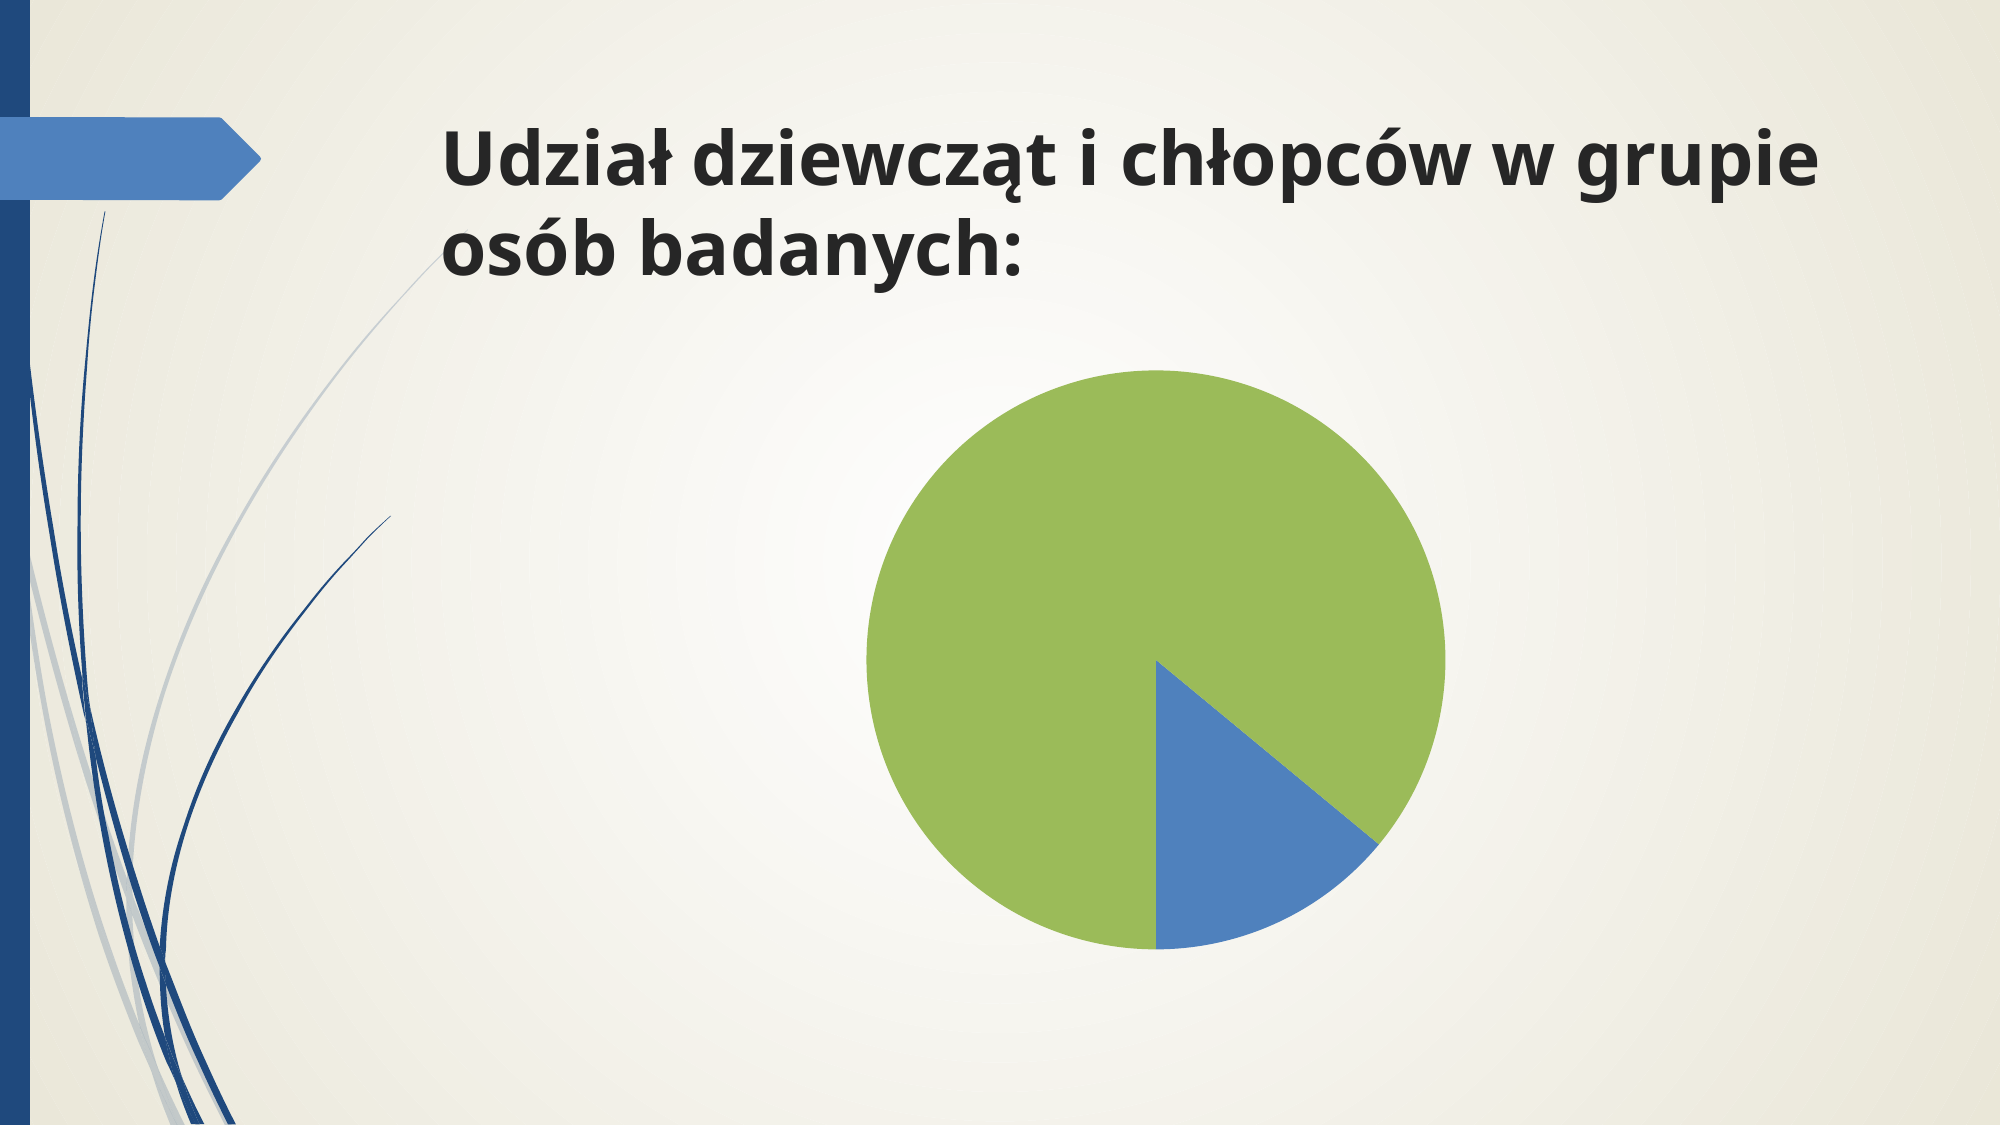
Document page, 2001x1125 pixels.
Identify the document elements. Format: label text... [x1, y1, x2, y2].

title Udział dziewcząt i chłopców w grupie osób badanych: [425, 102, 1888, 313]
chart [698, 358, 1613, 962]
